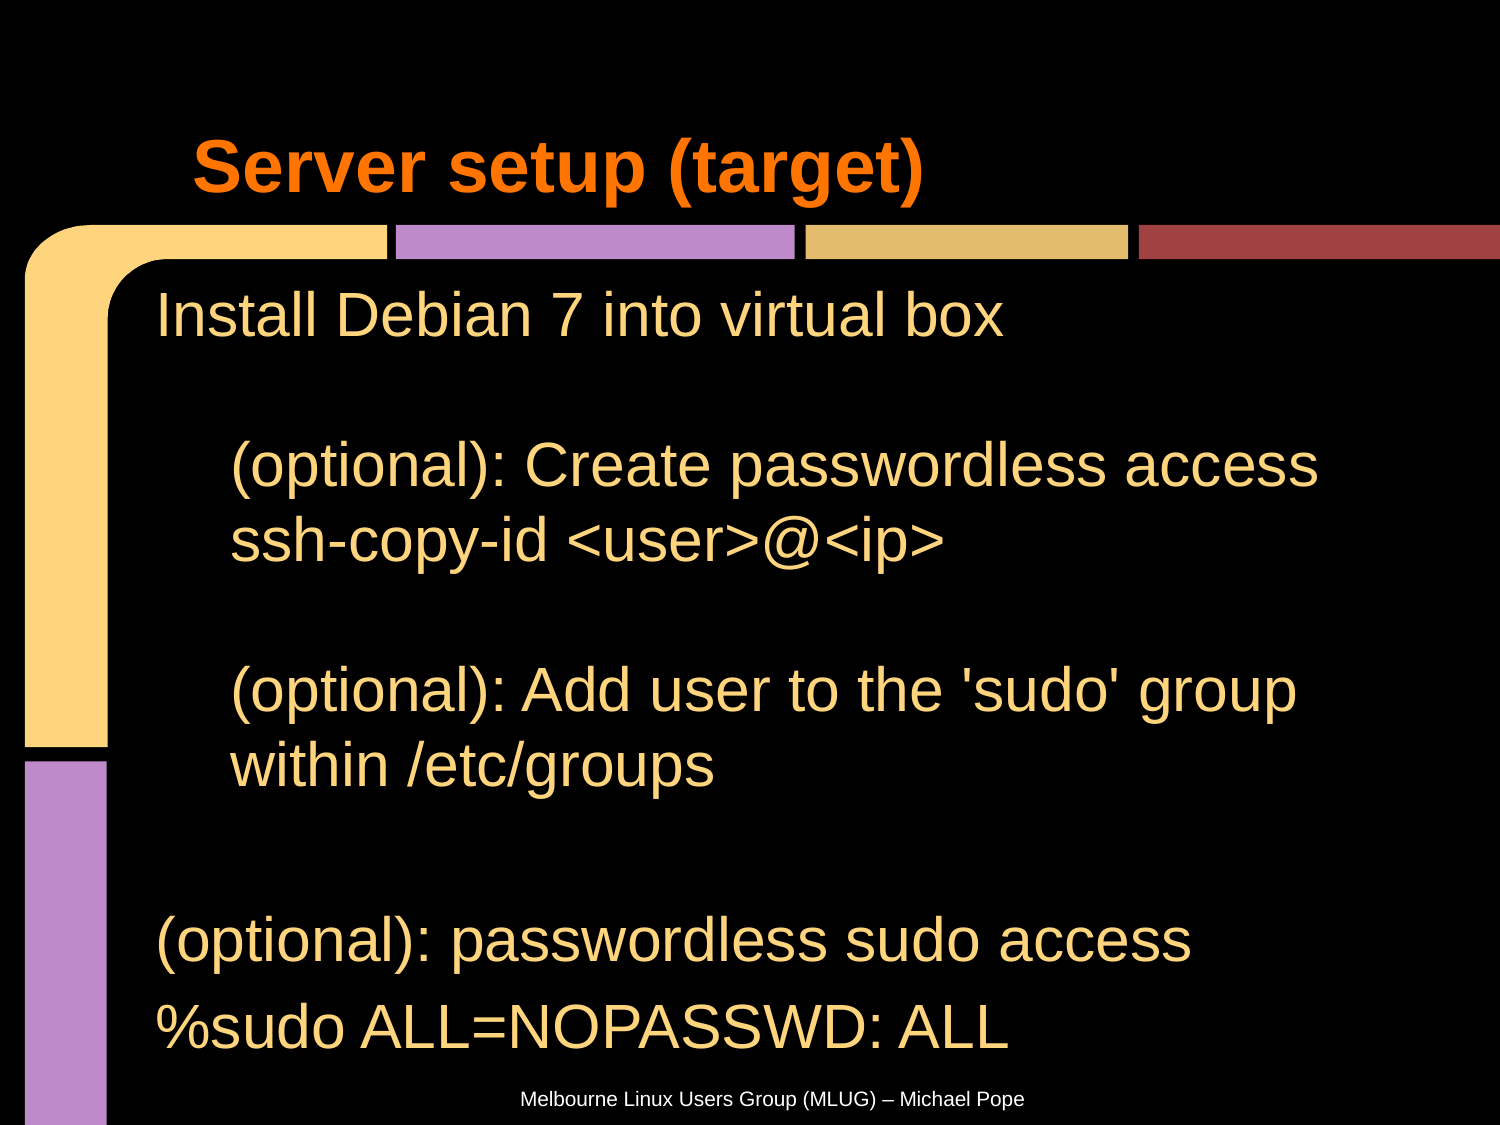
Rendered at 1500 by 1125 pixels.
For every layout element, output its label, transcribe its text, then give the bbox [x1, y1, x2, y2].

title Server setup (target) [140, 35, 1425, 223]
list Install Debian 7 into virtual box (optional): Create passwordless access ssh-copy-id <user>@<ip> (optional): Add user to the 'sudo' group within /etc/groups (optional): passwordless sudo access %sudo ALL=NOPASSWD: ALL [140, 259, 1425, 1078]
